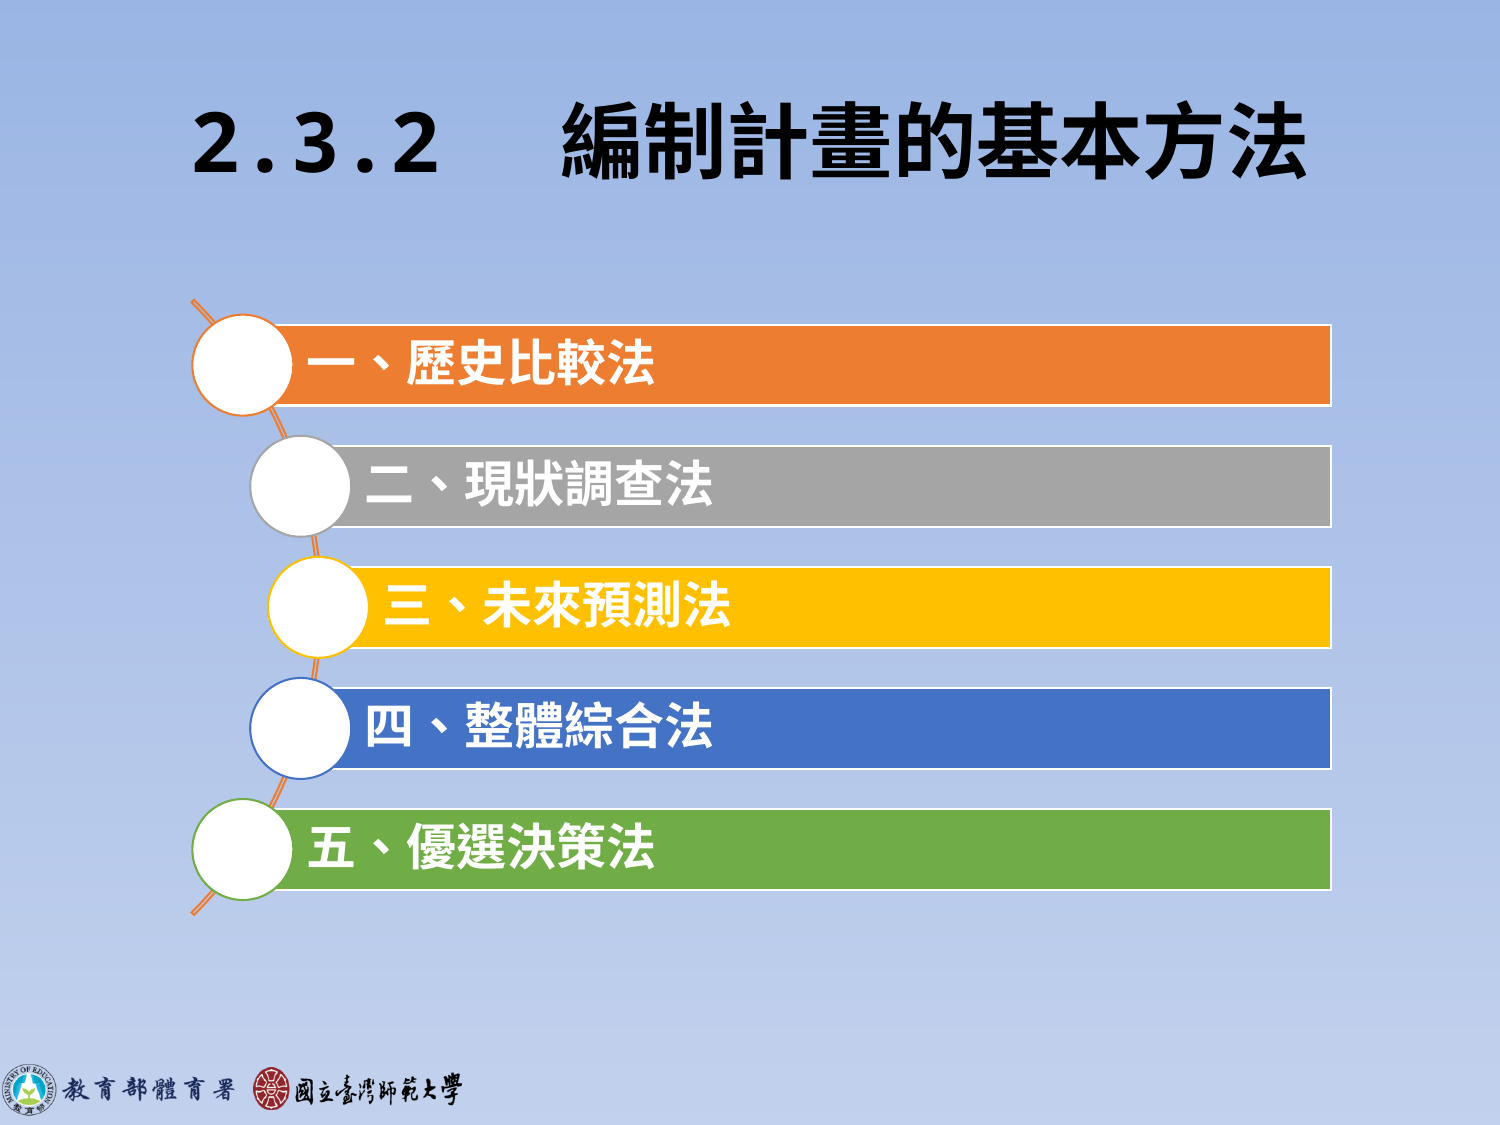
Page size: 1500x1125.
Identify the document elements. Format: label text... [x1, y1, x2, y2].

text_box 五、優選決策法 [275, 809, 1332, 890]
text_box [192, 314, 294, 416]
text_box [250, 435, 352, 537]
text_box 一、歷史比較法 [274, 324, 1332, 406]
text_box 二、現狀調查法 [332, 445, 1332, 527]
text_box 四、整體綜合法 [333, 688, 1332, 769]
text_box [250, 677, 352, 779]
text_box [267, 556, 369, 658]
text_box [192, 799, 294, 901]
text_box 三、未來預測法 [349, 566, 1332, 648]
title 2.3.2 編制計畫的基本方法 [75, 45, 1426, 233]
